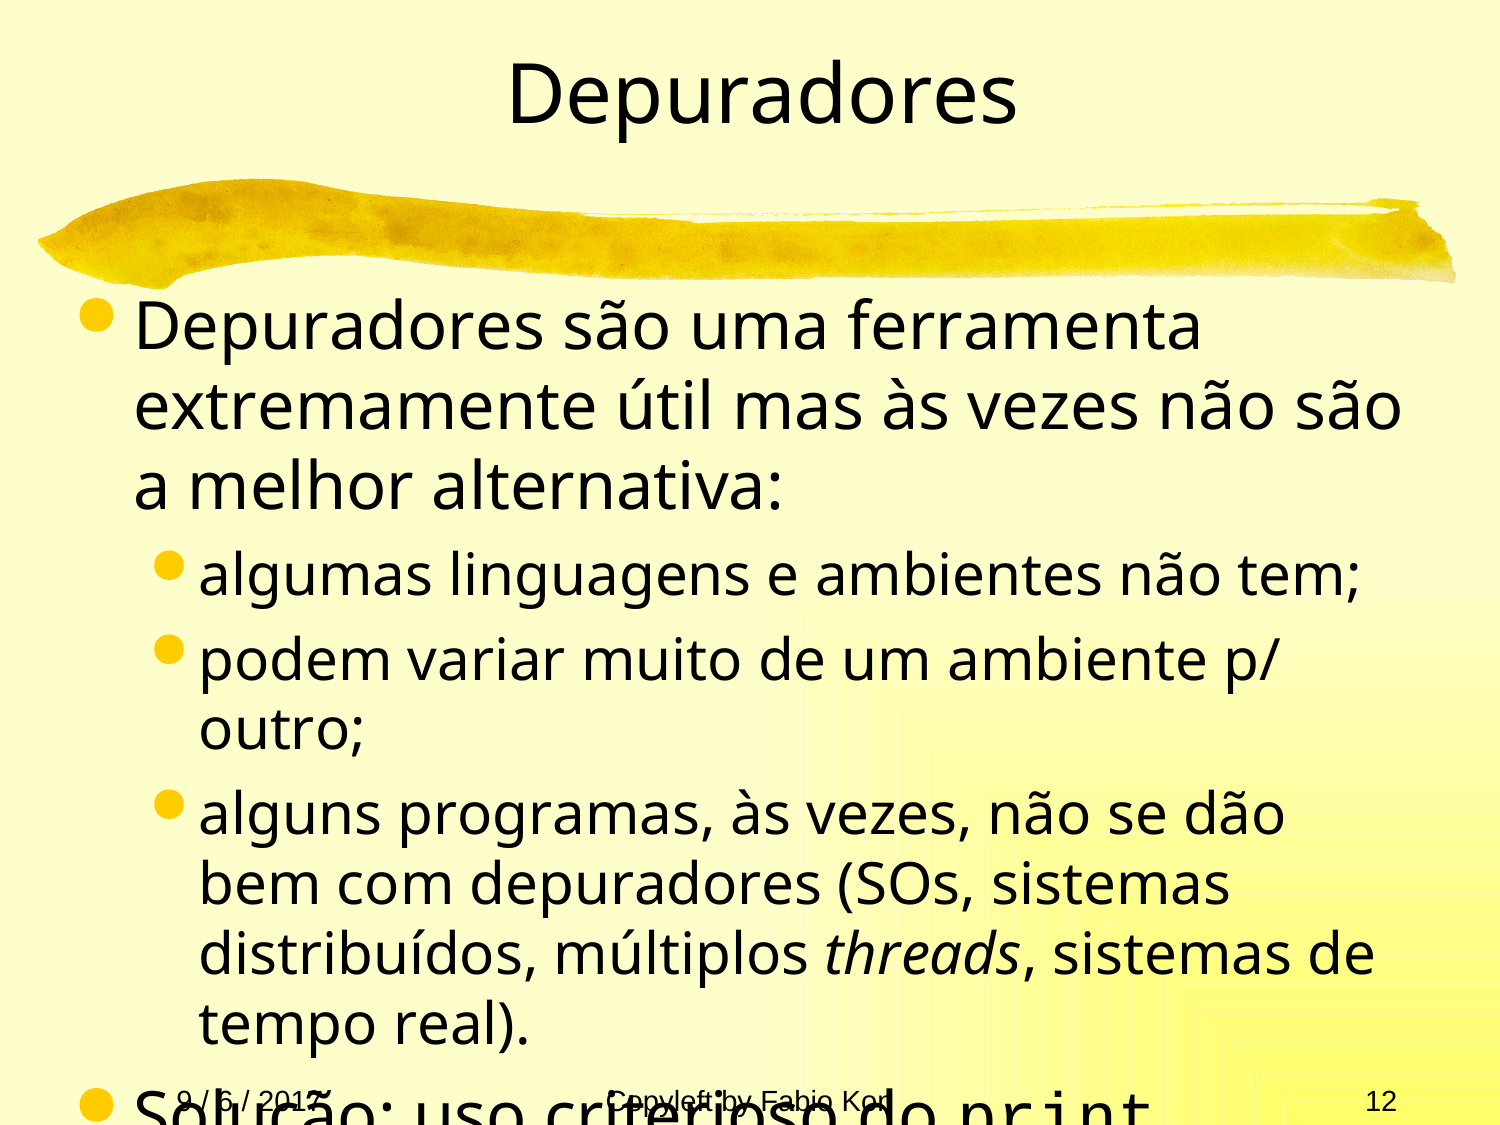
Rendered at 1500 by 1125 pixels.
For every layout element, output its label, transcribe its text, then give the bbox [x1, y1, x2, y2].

picture [24, 174, 1463, 297]
title Depuradores [125, 12, 1401, 148]
list Depuradores são uma ferramenta extremamente útil mas às vezes não são a melhor alternativa: algumas linguagens e ambientes não tem; podem variar muito de um ambiente p/ outro; alguns programas, às vezes, não se dão bem com depuradores (SOs, sistemas distribuídos, múltiplos threads, sistemas de tempo real). Solução: uso criterioso do print. [62, 274, 1438, 1051]
